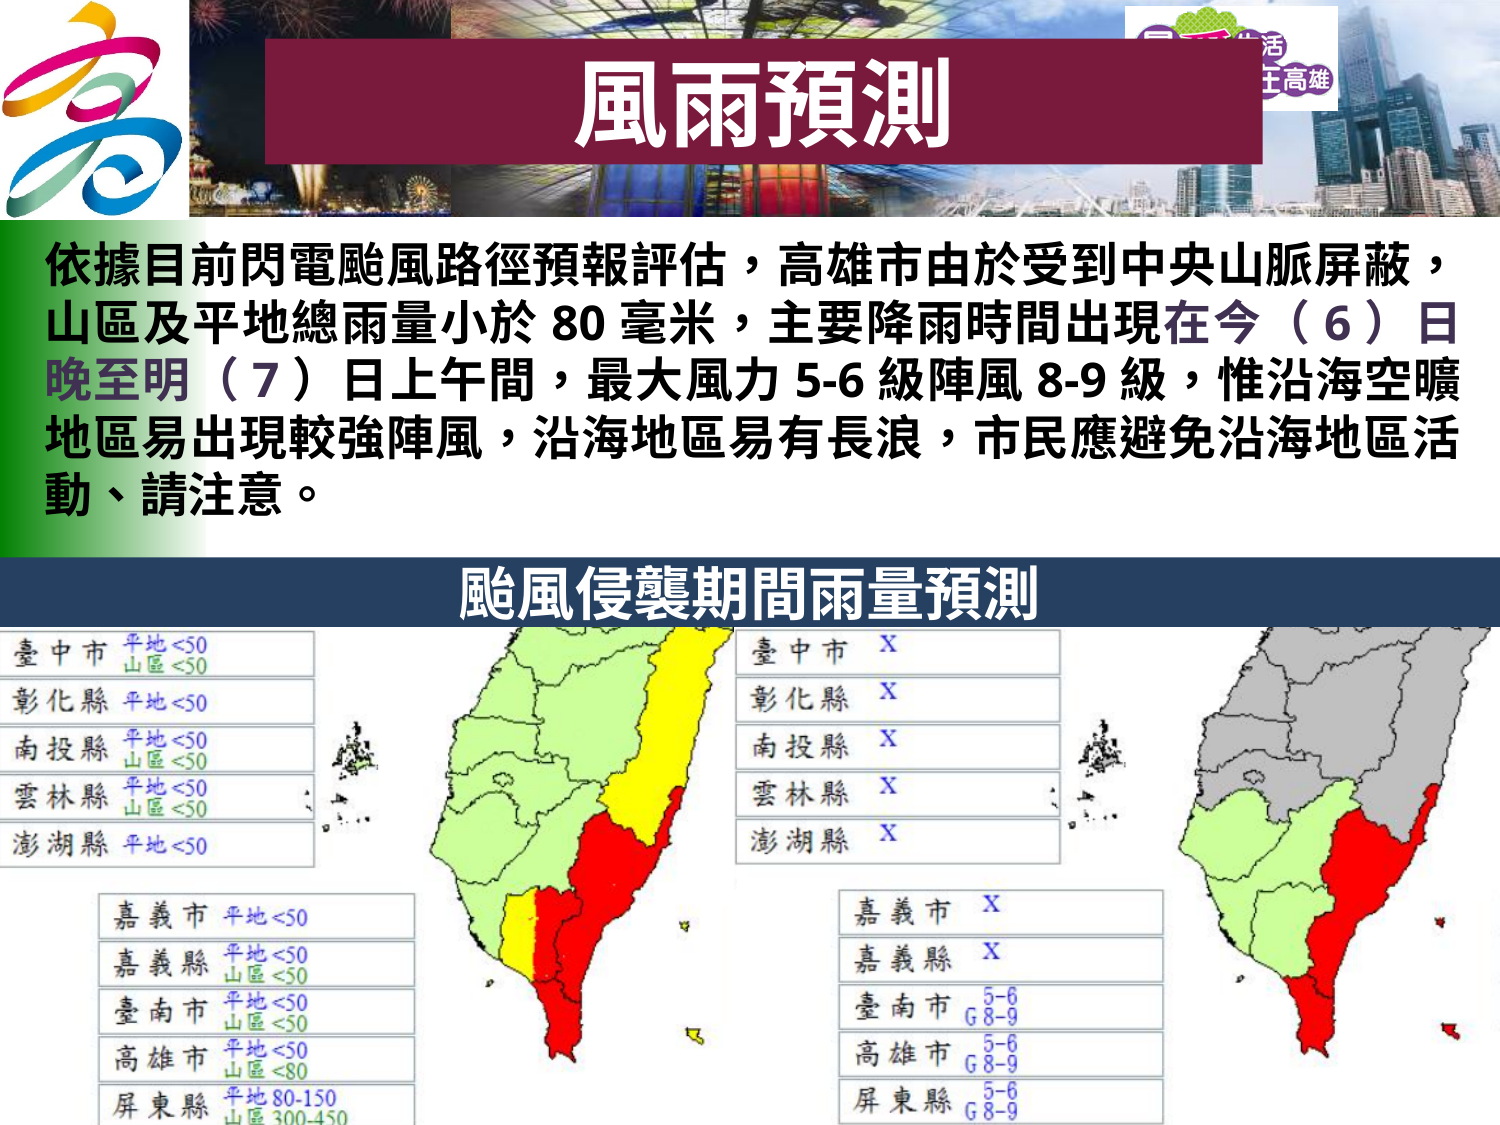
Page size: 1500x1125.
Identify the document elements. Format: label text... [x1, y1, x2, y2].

picture [0, 627, 1500, 1125]
text_box 颱風侵襲期間雨量預測 [0, 557, 1500, 627]
text_box 依據目前閃電颱風路徑預報評估，高雄市由於受到中央山脈屏蔽，山區及平地總雨量小於80毫米，主要降雨時間出現在今（6）日晚至明（7）日上午間，最大風力5-6級陣風8-9級，惟沿海空曠地區易出現較強陣風，沿海地區易有長浪，市民應避免沿海地區活動、請注意。 [38, 229, 1468, 529]
picture [0, 0, 1500, 220]
text_box 風雨預測 [265, 38, 1263, 165]
